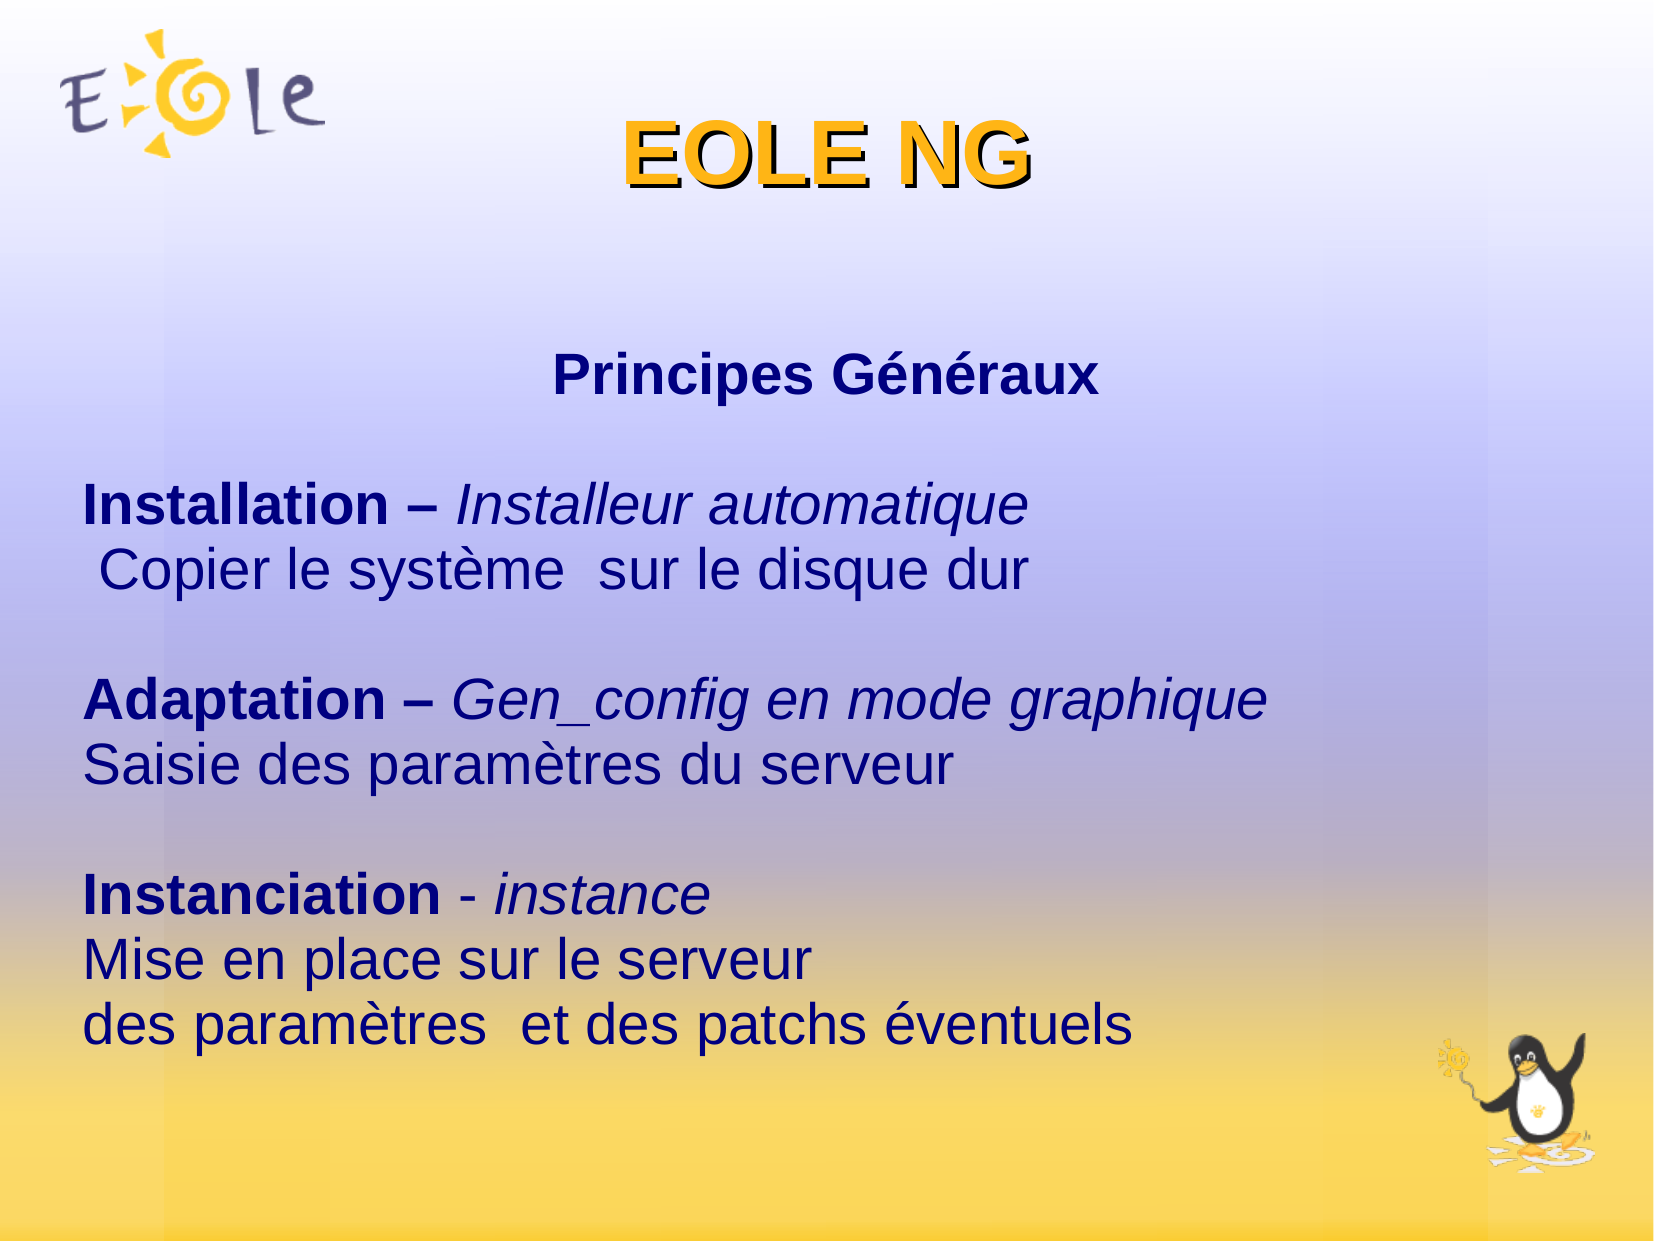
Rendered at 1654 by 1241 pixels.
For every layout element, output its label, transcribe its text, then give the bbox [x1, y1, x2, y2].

picture [0, 0, 1654, 1241]
subtitle Principes Généraux Installation – Installeur automatique Copier le système sur le disque dur Adaptation – Gen_config en mode graphique Saisie des paramètres du serveur Instanciation - instance Mise en place sur le serveur des paramètres et des patchs éventuels [82, 290, 1571, 1109]
title EOLE NG [82, 49, 1571, 257]
